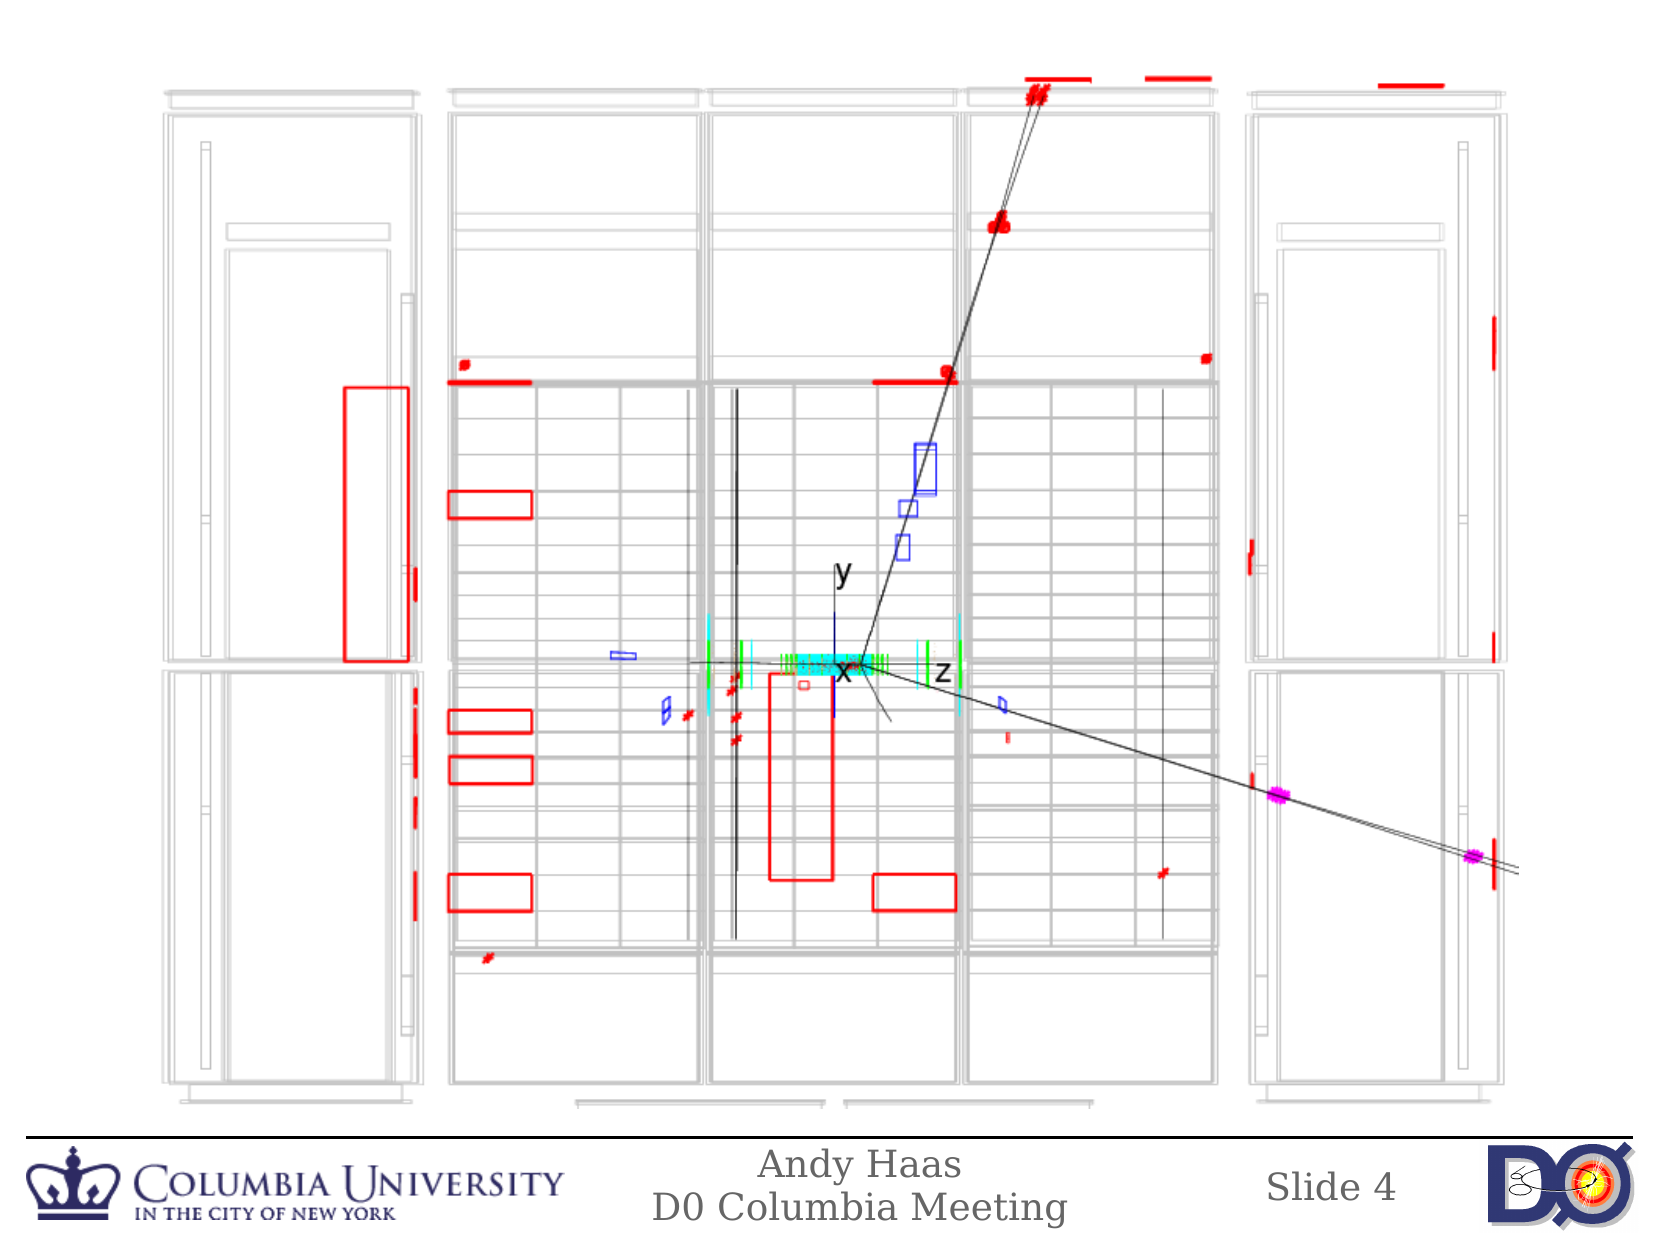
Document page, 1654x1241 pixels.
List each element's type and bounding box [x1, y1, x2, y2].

picture [1479, 1140, 1639, 1233]
picture [26, 1146, 565, 1220]
picture [124, 54, 1519, 1109]
